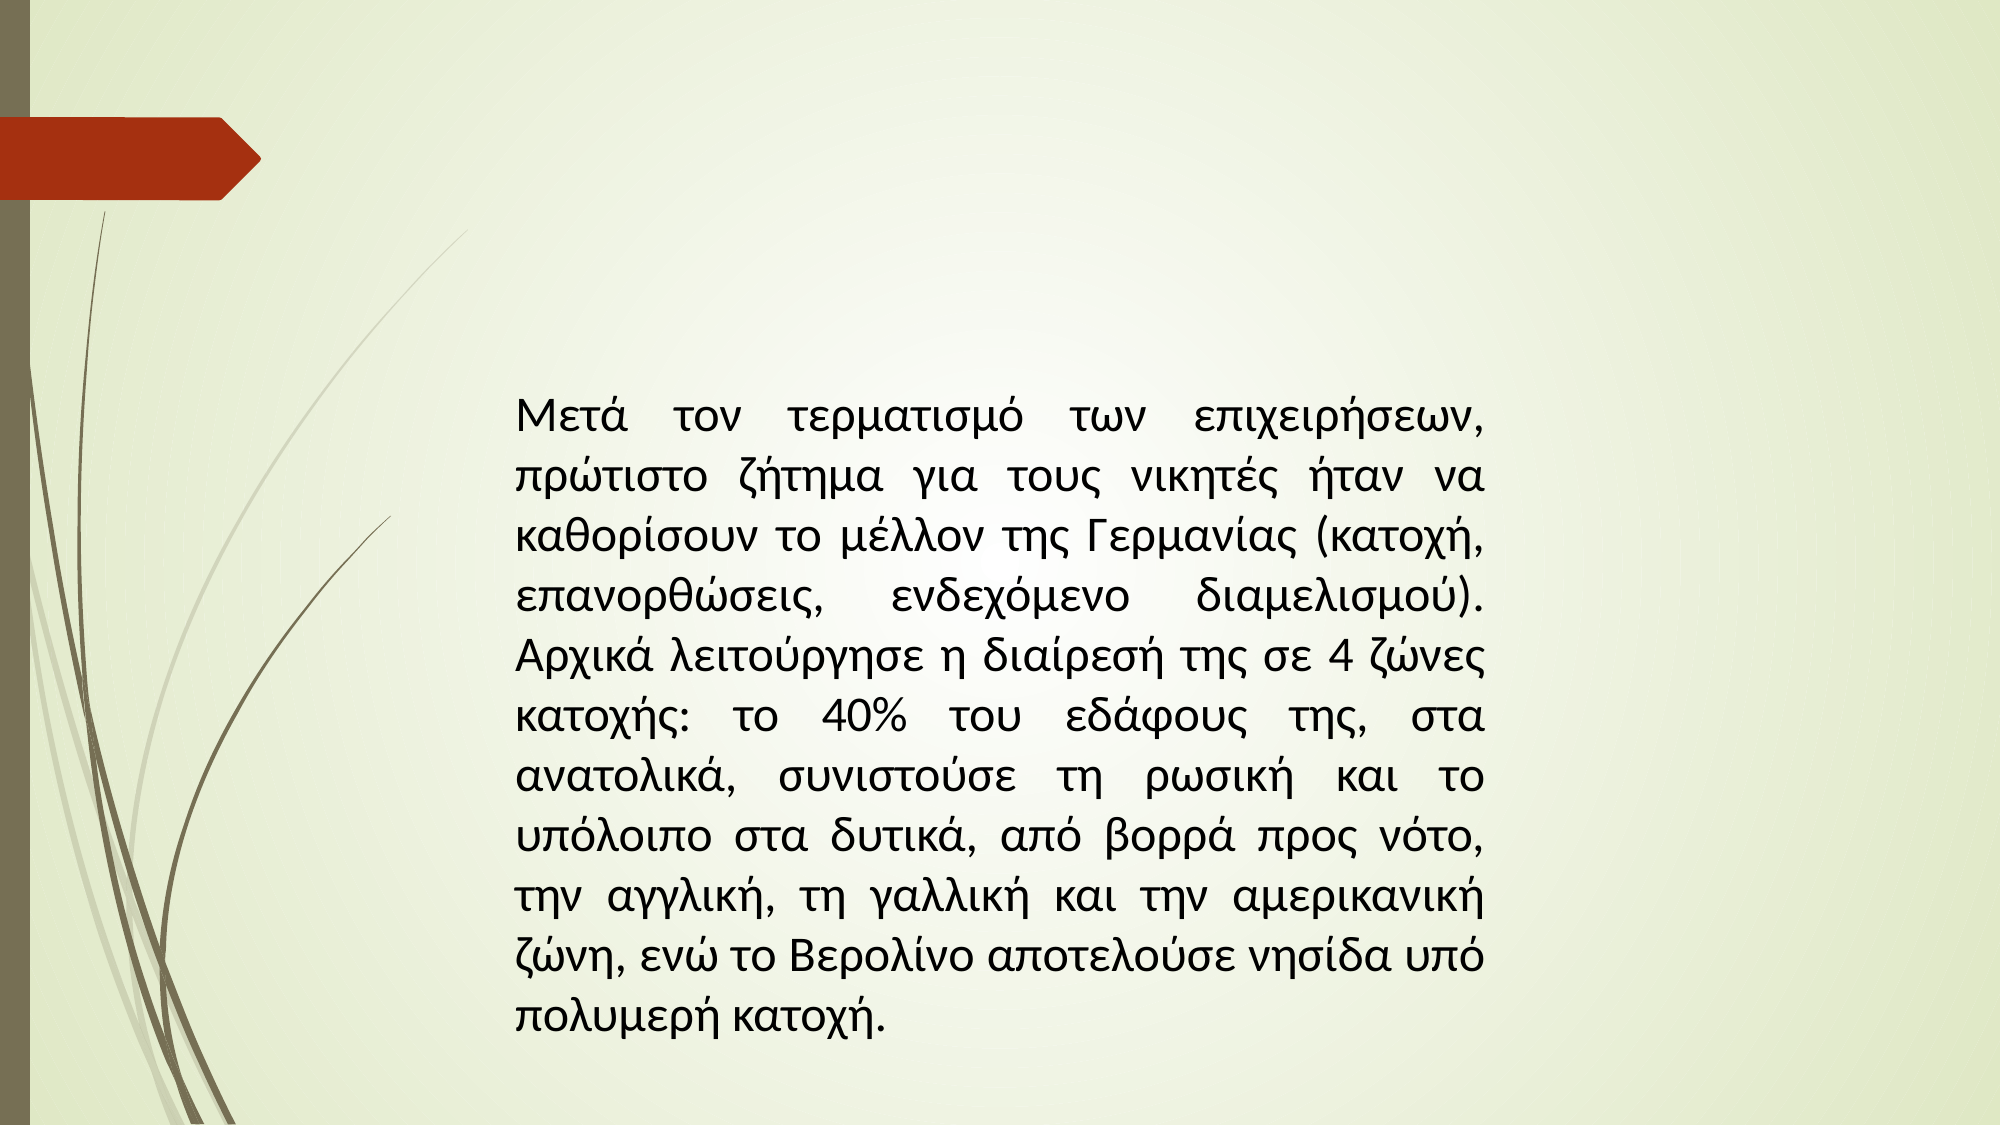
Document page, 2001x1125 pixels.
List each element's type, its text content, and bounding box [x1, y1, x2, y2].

text_box Μετά τον τερματισμό των επιχειρήσεων, πρώτιστο ζήτημα για τους νικητές ήταν να καθορίσουν το μέλλον της Γερμανίας (κατοχή, επανορθώσεις, ενδεχόμενο διαμελισμού). Αρχικά λειτούργησε η διαίρεσή της σε 4 ζώνες κατοχής: το 40% του εδάφους της, στα ανατολικά, συνιστούσε τη ρωσική και το υπόλοιπο στα δυτικά, από βορρά προς νότο, την αγγλική, τη γαλλική και την αμερικανική ζώνη, ενώ το Βερολίνο αποτελούσε νησίδα υπό πολυμερή κατοχή. [500, 373, 1501, 1056]
